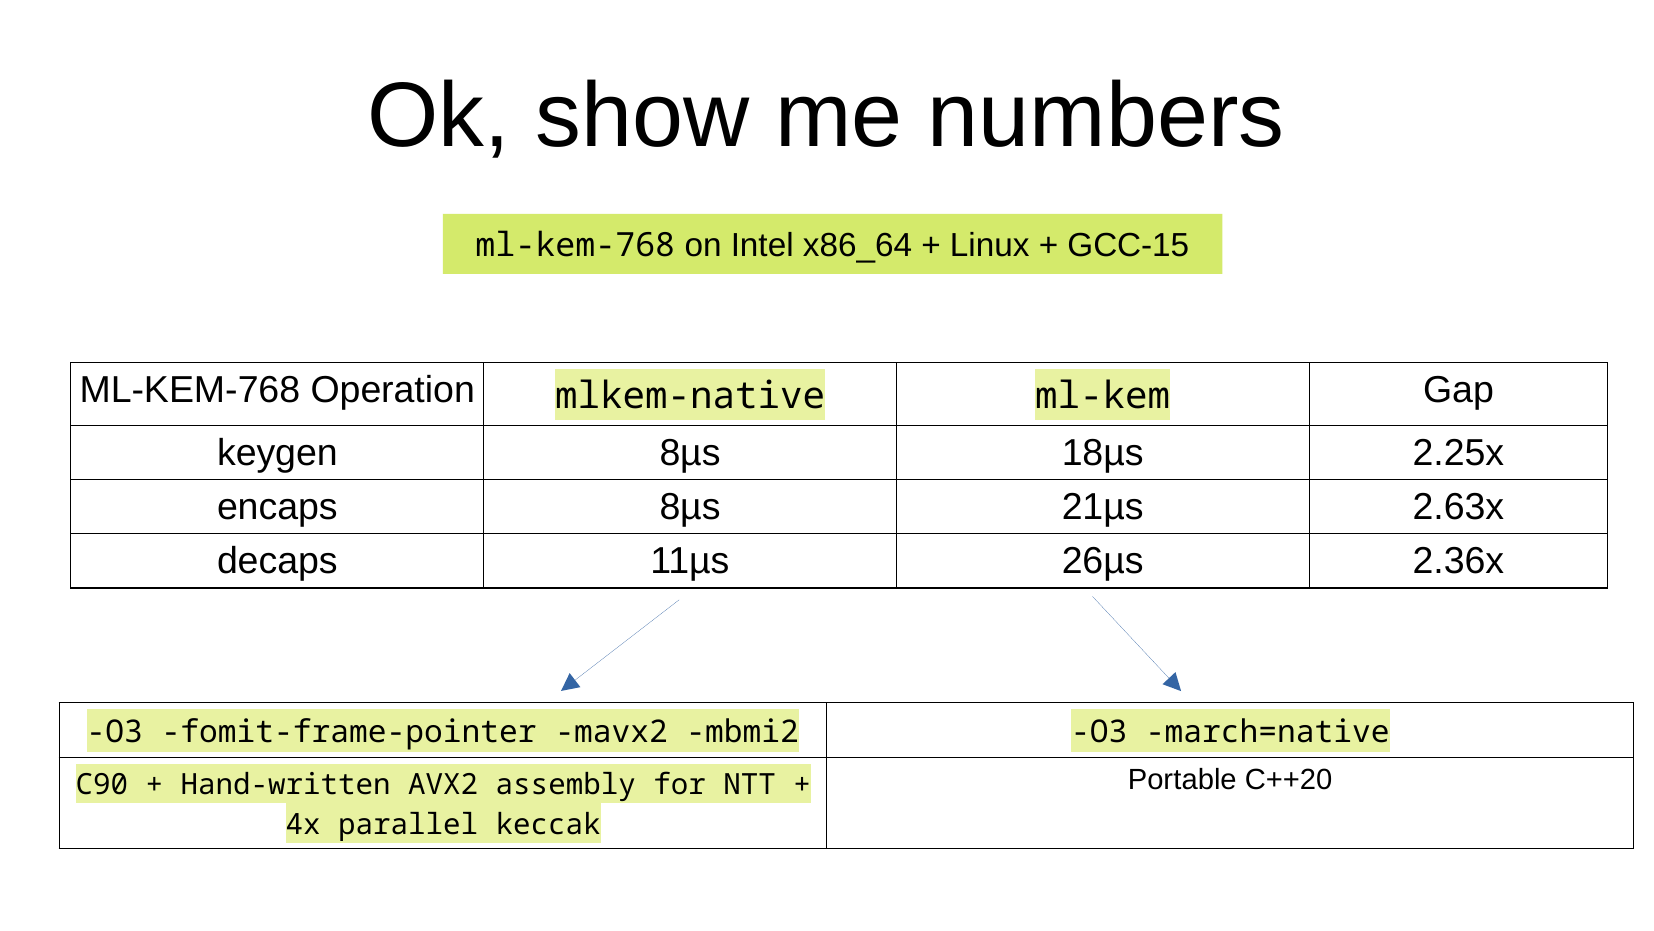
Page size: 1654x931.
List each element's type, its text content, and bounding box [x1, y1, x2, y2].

table_cell decaps [71, 534, 483, 587]
title Ok, show me numbers [82, 37, 1571, 193]
table_cell 26µs [897, 534, 1309, 587]
table_cell 18µs [897, 426, 1309, 479]
table_cell 2.63x [1310, 480, 1607, 533]
table_header Gap [1310, 363, 1607, 425]
table_cell C90 + Hand-written AVX2 assembly for NTT + 4x parallel keccak [60, 758, 826, 848]
table_header ml-kem [897, 363, 1309, 425]
table_header -O3 -fomit-frame-pointer -mavx2 -mbmi2 [60, 703, 826, 757]
table_header mlkem-native [484, 363, 896, 425]
table_cell 8µs [484, 480, 896, 533]
table_cell 2.36x [1310, 534, 1607, 587]
text_box ml-kem-768 on Intel x86_64 + Linux + GCC-15 [442, 213, 1223, 270]
table_header ML-KEM-768 Operation [71, 363, 483, 425]
table_cell Portable C++20 [827, 758, 1633, 848]
table_cell 11µs [484, 534, 896, 587]
table_cell 8µs [484, 426, 896, 479]
table_cell 21µs [897, 480, 1309, 533]
table_cell encaps [71, 480, 483, 533]
table_cell keygen [71, 426, 483, 479]
table_header -O3 -march=native [827, 703, 1633, 757]
table_cell 2.25x [1310, 426, 1607, 479]
